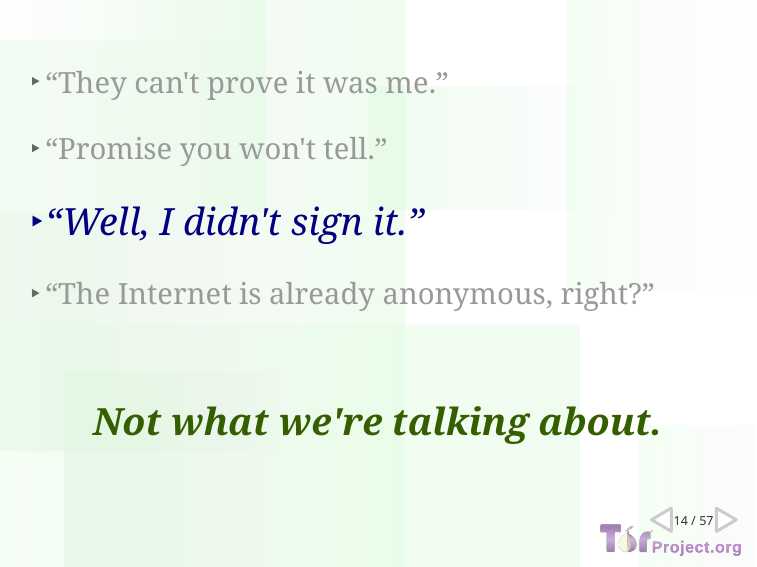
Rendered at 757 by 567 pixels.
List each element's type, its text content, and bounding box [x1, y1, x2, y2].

picture [0, 0, 757, 567]
text_box “They can't prove it was me.” “Promise you won't tell.” “Well, I didn't sign it.” “The Internet is already anonymous, right?” [0, 0, 756, 376]
text_box Not what we're talking about. [0, 390, 756, 451]
